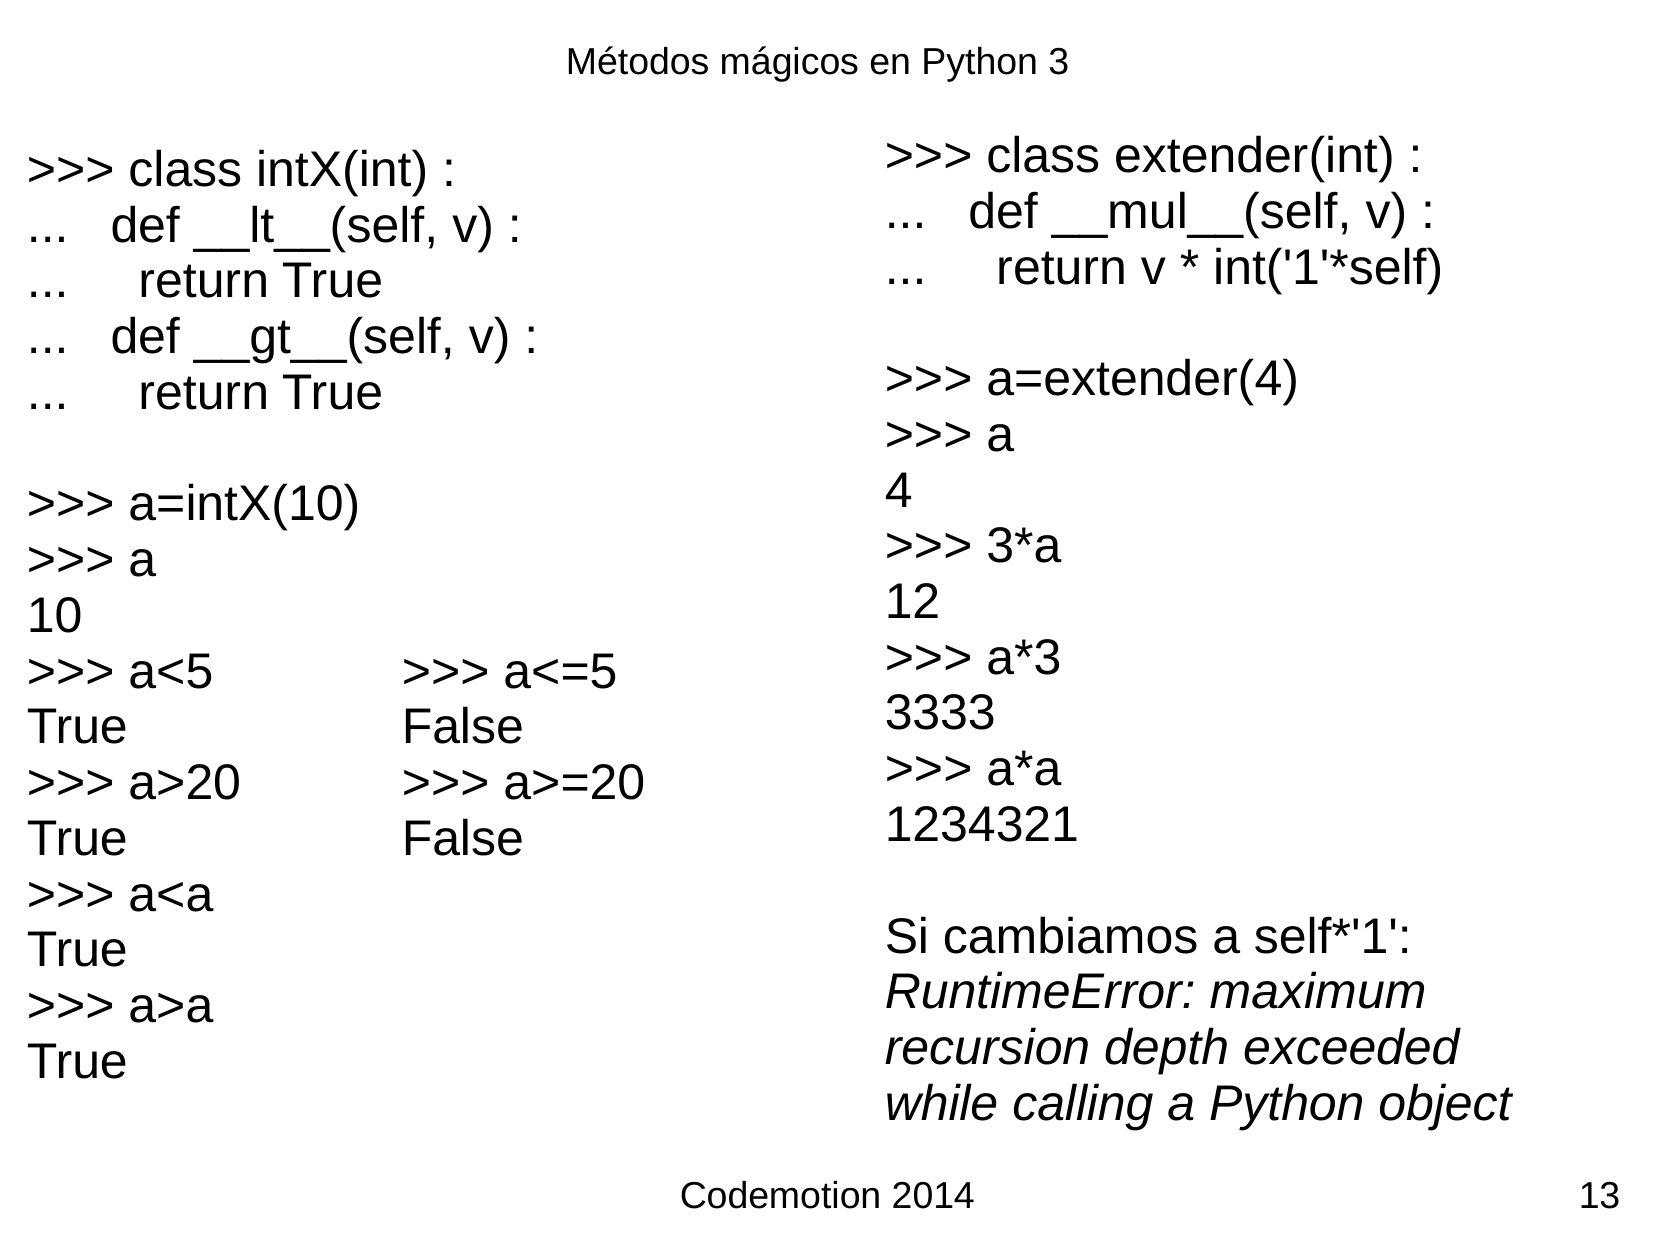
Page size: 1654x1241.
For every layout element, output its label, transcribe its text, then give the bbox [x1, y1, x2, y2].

text_box 13 [1455, 1166, 1636, 1224]
subtitle >>> class intX(int) : ... def __lt__(self, v) : ... return True ... def __gt__(self, v) : ... return True >>> a=intX(10) >>> a 10 >>> a<5 >>> a<=5 True False >>> a>20 >>> a>=20 True False >>> a<a True >>> a>a True [26, 91, 1621, 1201]
text_box >>> class extender(int) : ... def __mul__(self, v) : ... return v * int('1'*self) >>> a=extender(4) >>> a 4 >>> 3*a 12 >>> a*3 3333 >>> a*a 1234321 Si cambiamos a self*'1': RuntimeError: maximum recursion depth exceeded while calling a Python object [870, 120, 1546, 1214]
text_box Métodos mágicos en Python 3 [15, 33, 1621, 91]
text_box Codemotion 2014 [30, 1166, 1455, 1224]
